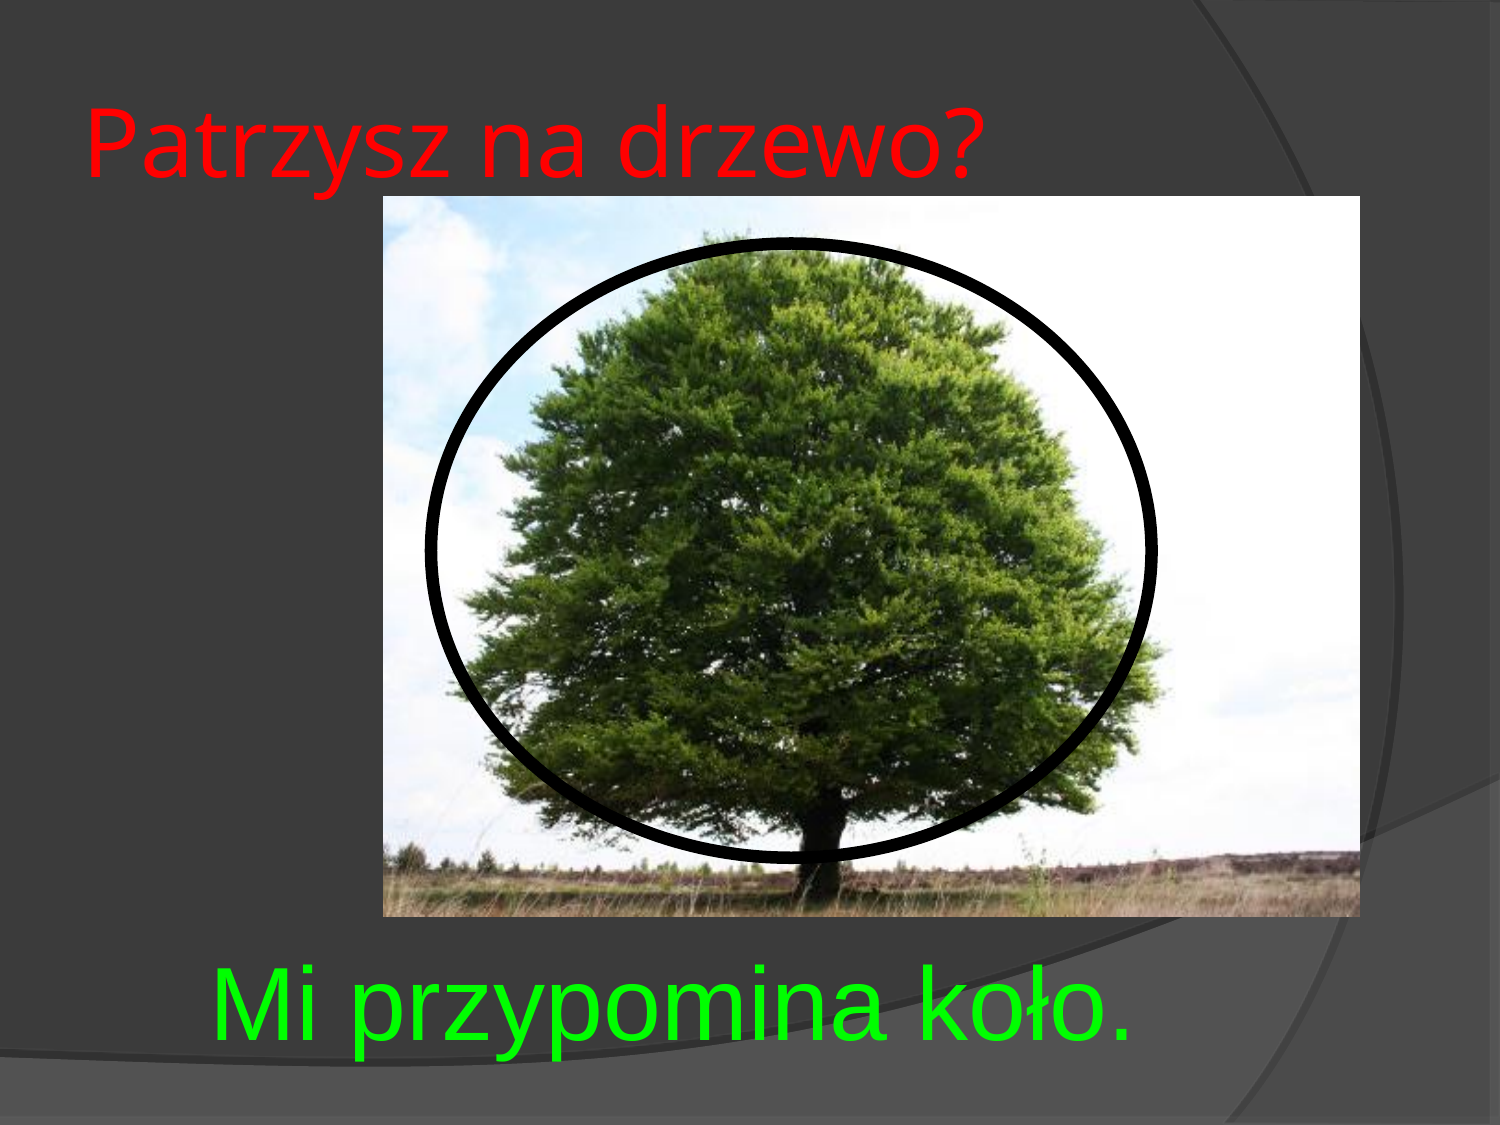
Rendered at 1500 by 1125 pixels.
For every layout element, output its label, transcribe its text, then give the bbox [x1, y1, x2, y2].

text_box Mi przypomina koło. [194, 928, 1459, 1071]
picture [383, 196, 1360, 917]
title Patrzysz na drzewo? [75, 45, 1300, 233]
